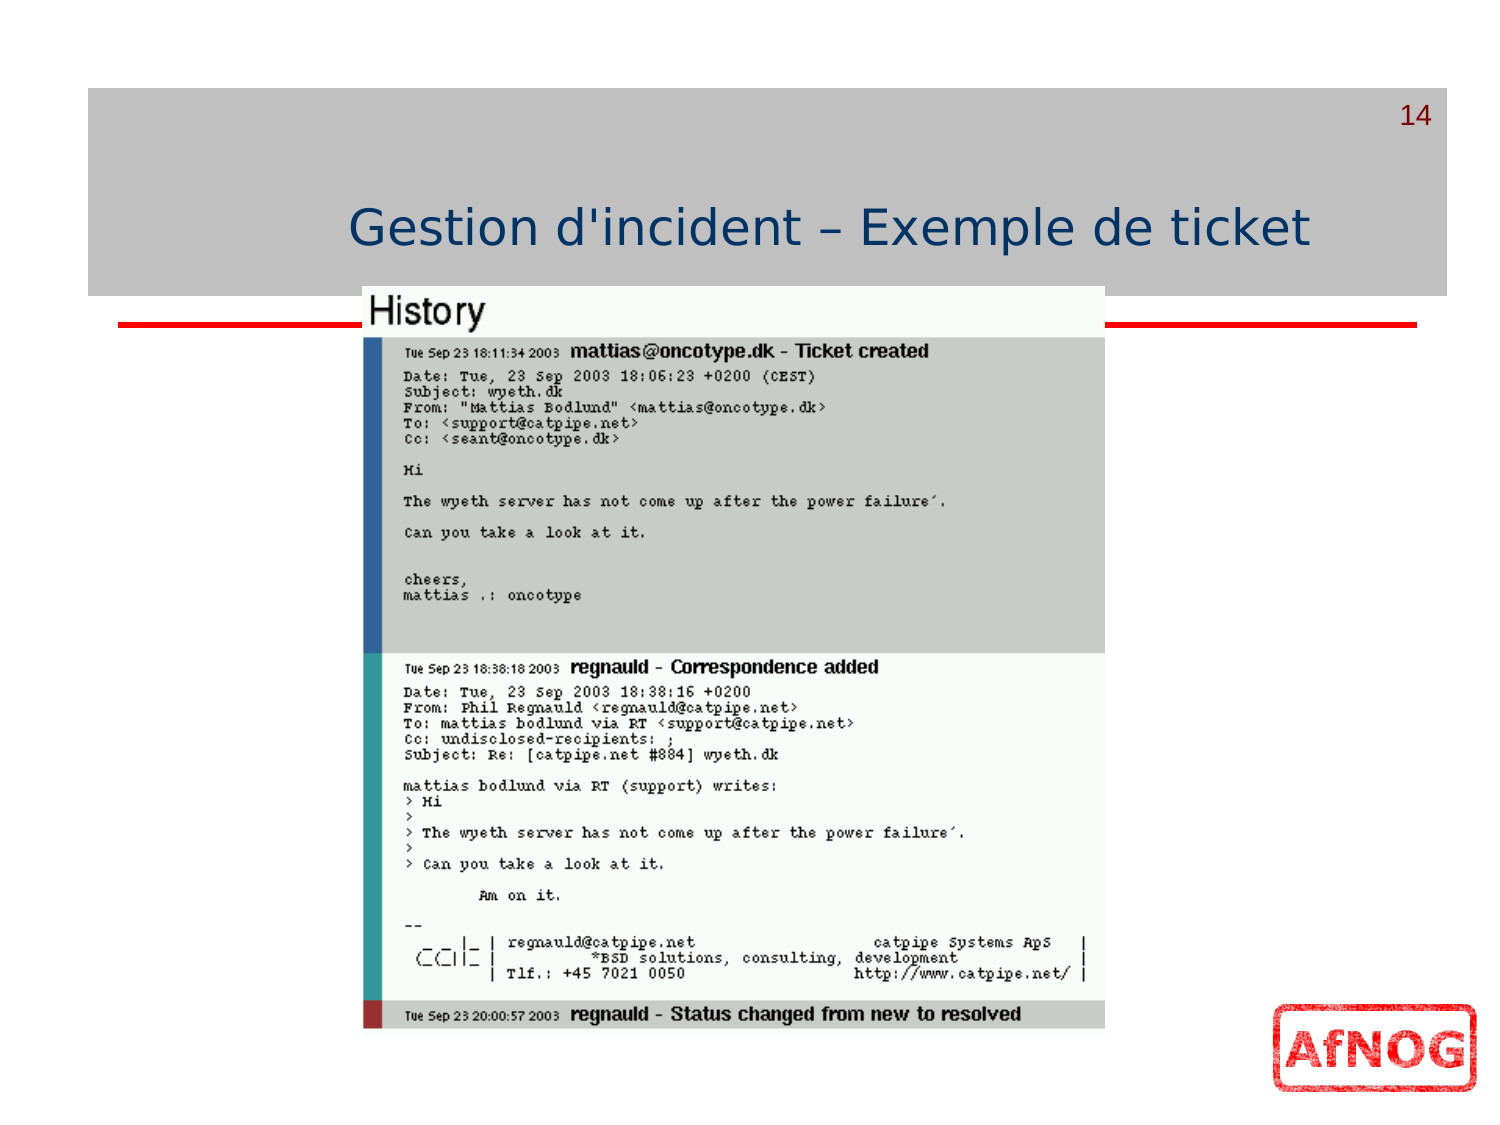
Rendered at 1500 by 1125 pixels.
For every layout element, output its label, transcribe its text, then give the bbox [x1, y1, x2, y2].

title Gestion d'incident – Exemple de ticket [225, 103, 1436, 263]
picture [362, 286, 1105, 1035]
picture [1273, 1003, 1477, 1092]
